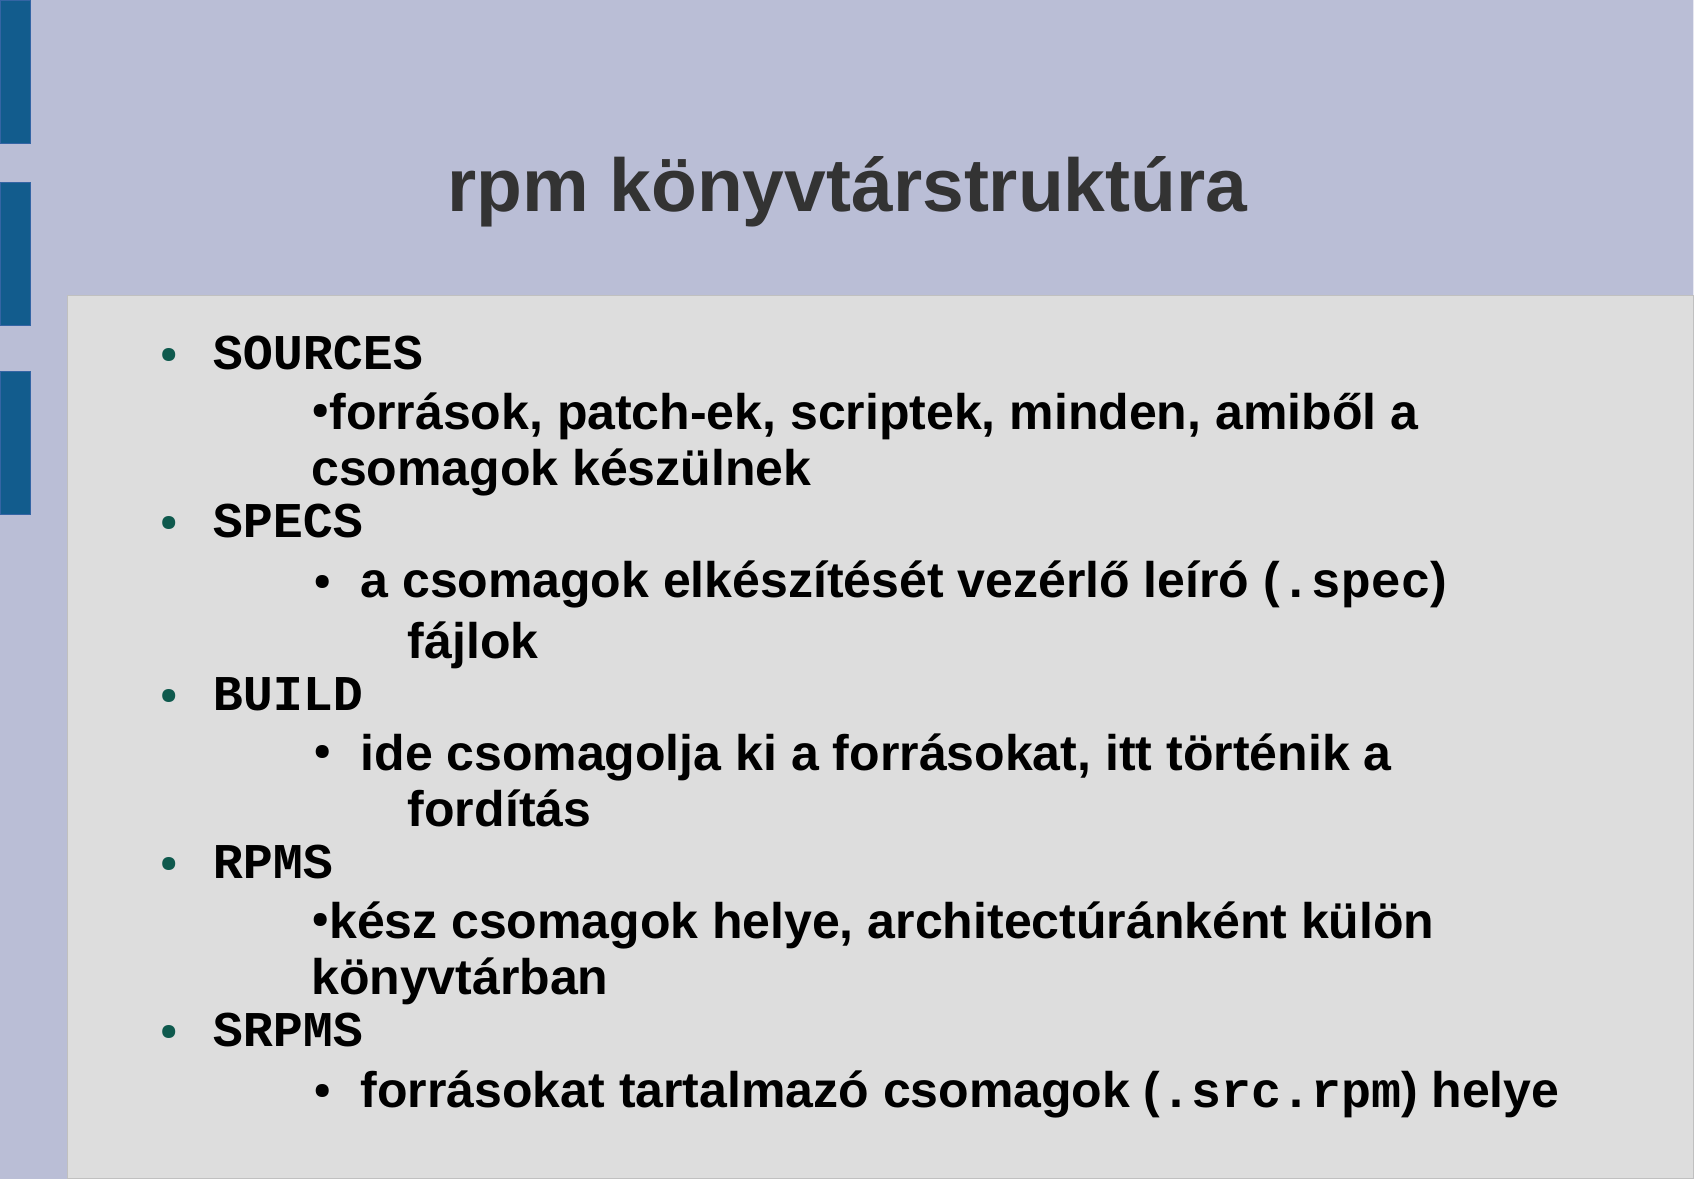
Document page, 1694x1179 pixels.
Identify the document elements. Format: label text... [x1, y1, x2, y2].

title rpm könyvtárstruktúra [124, 86, 1571, 284]
list SOURCES források, patch-ek, scriptek, minden, amiből a csomagok készülnek SPECS a csomagok elkészítését vezérlő leíró (.spec) fájlok BUILD ide csomagolja ki a forrásokat, itt történik a fordítás RPMS kész csomagok helye, architectúránként külön könyvtárban SRPMS forrásokat tartalmazó csomagok (.src.rpm) helye [124, 327, 1571, 1071]
